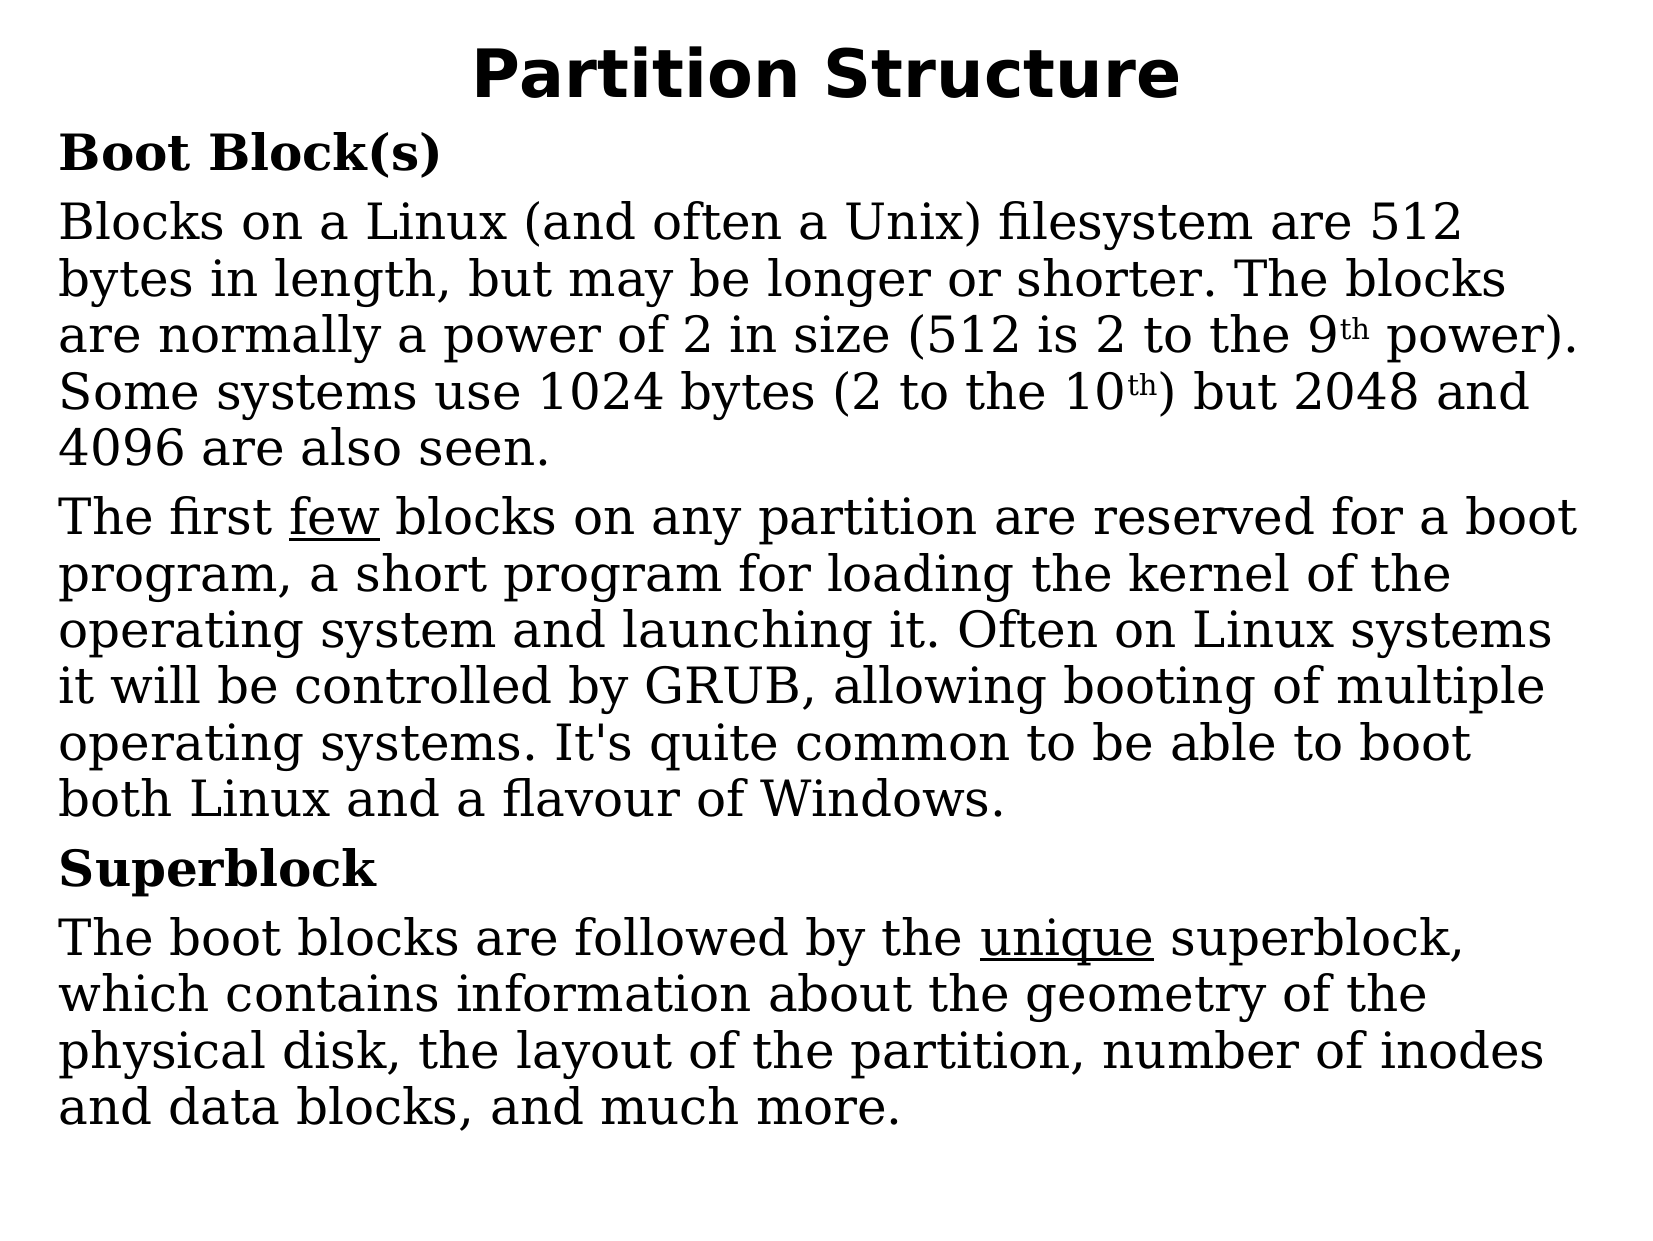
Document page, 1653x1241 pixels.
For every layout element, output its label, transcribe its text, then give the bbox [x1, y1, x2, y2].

text_box Partition Structure Boot Block(s) Blocks on a Linux (and often a Unix) filesystem are 512 bytes in length, but may be longer or shorter. The blocks are normally a power of 2 in size (512 is 2 to the 9th power). Some systems use 1024 bytes (2 to the 10th) but 2048 and 4096 are also seen. The first few blocks on any partition are reserved for a boot program, a short program for loading the kernel of the operating system and launching it. Often on Linux systems it will be controlled by GRUB, allowing booting of multiple operating systems. It's quite common to be able to boot both Linux and a flavour of Windows. Superblock The boot blocks are followed by the unique superblock, which contains information about the geometry of the physical disk, the layout of the partition, number of inodes and data blocks, and much more. [59, 37, 1595, 1137]
